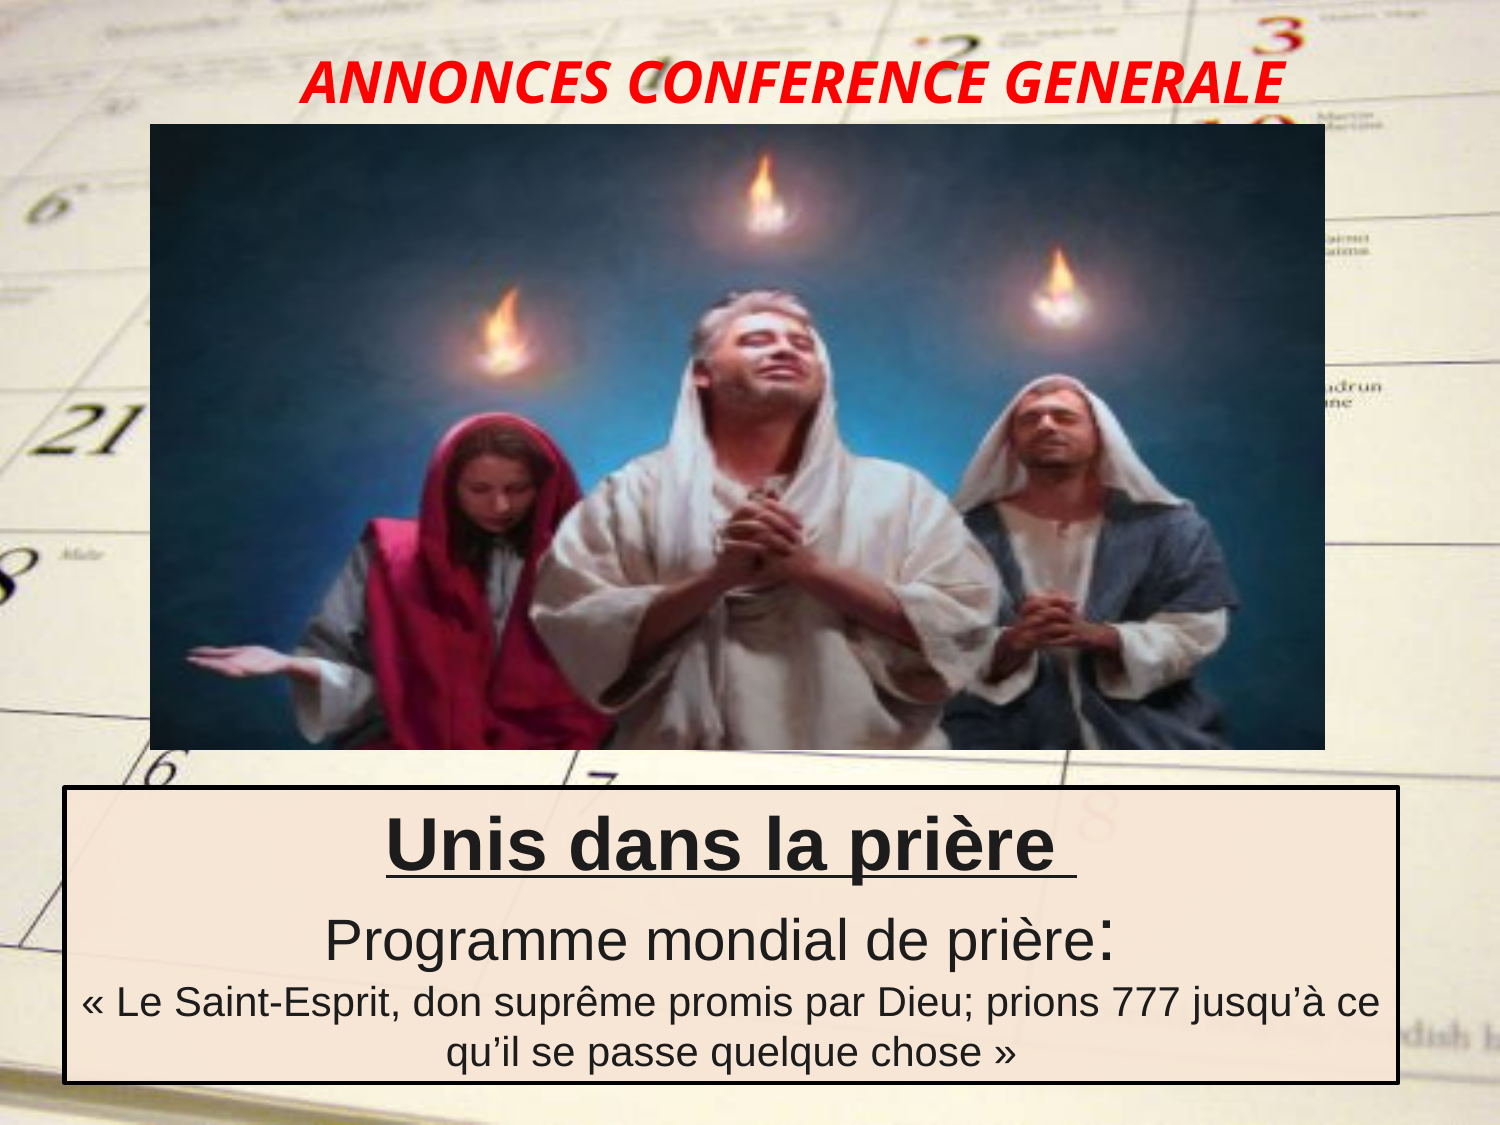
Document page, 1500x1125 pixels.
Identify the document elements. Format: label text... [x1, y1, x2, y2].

picture [0, 0, 1500, 1125]
text_box Unis dans la prière Programme mondial de prière: « Le Saint-Esprit, don suprême promis par Dieu; prions 777 jusqu’à ce qu’il se passe quelque chose » [64, 787, 1399, 1083]
text_box ANNONCES CONFERENCE GENERALE [237, 37, 1350, 123]
